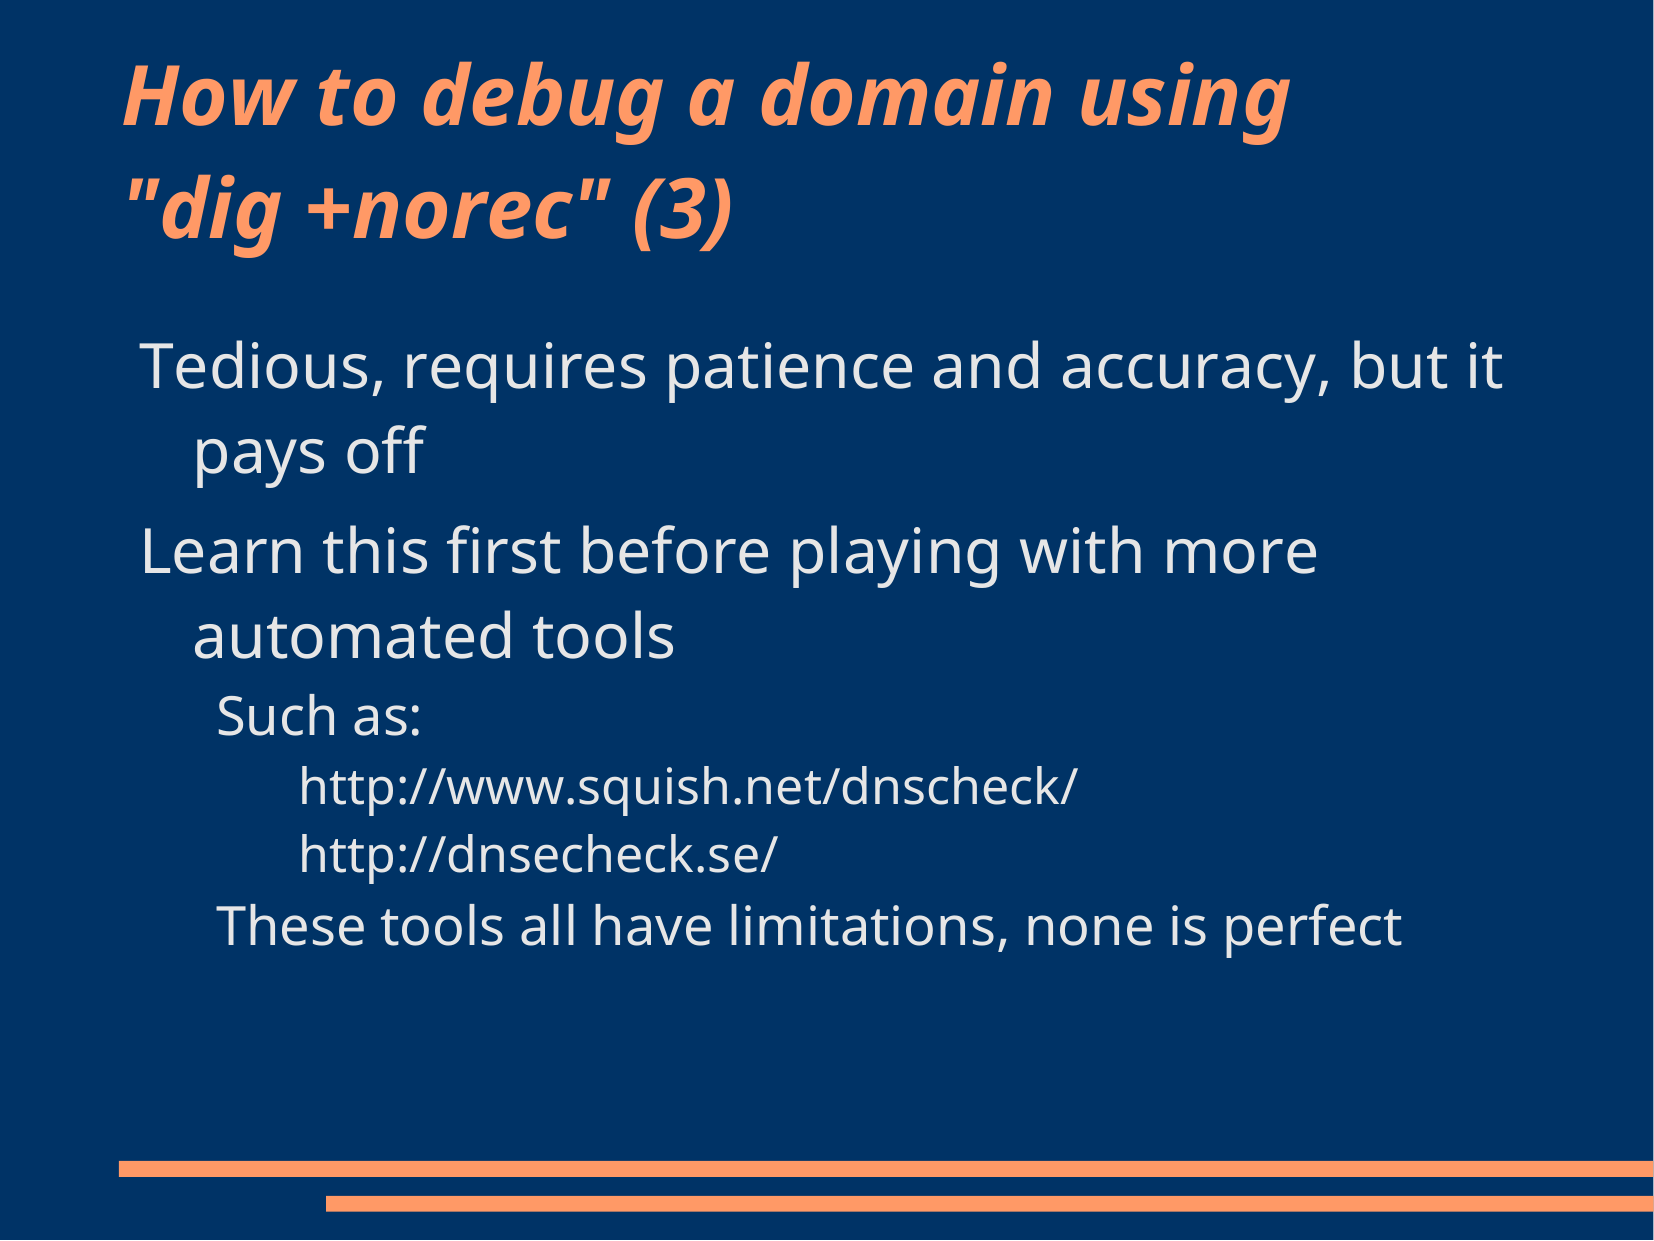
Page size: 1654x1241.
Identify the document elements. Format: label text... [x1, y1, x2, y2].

title How to debug a domain using "dig +norec" (3) [121, 46, 1534, 254]
list Tedious, requires patience and accuracy, but it pays off Learn this first before playing with more automated tools Such as: http://www.squish.net/dnscheck/ http://dnsecheck.se/ These tools all have limitations, none is perfect [121, 322, 1561, 1133]
